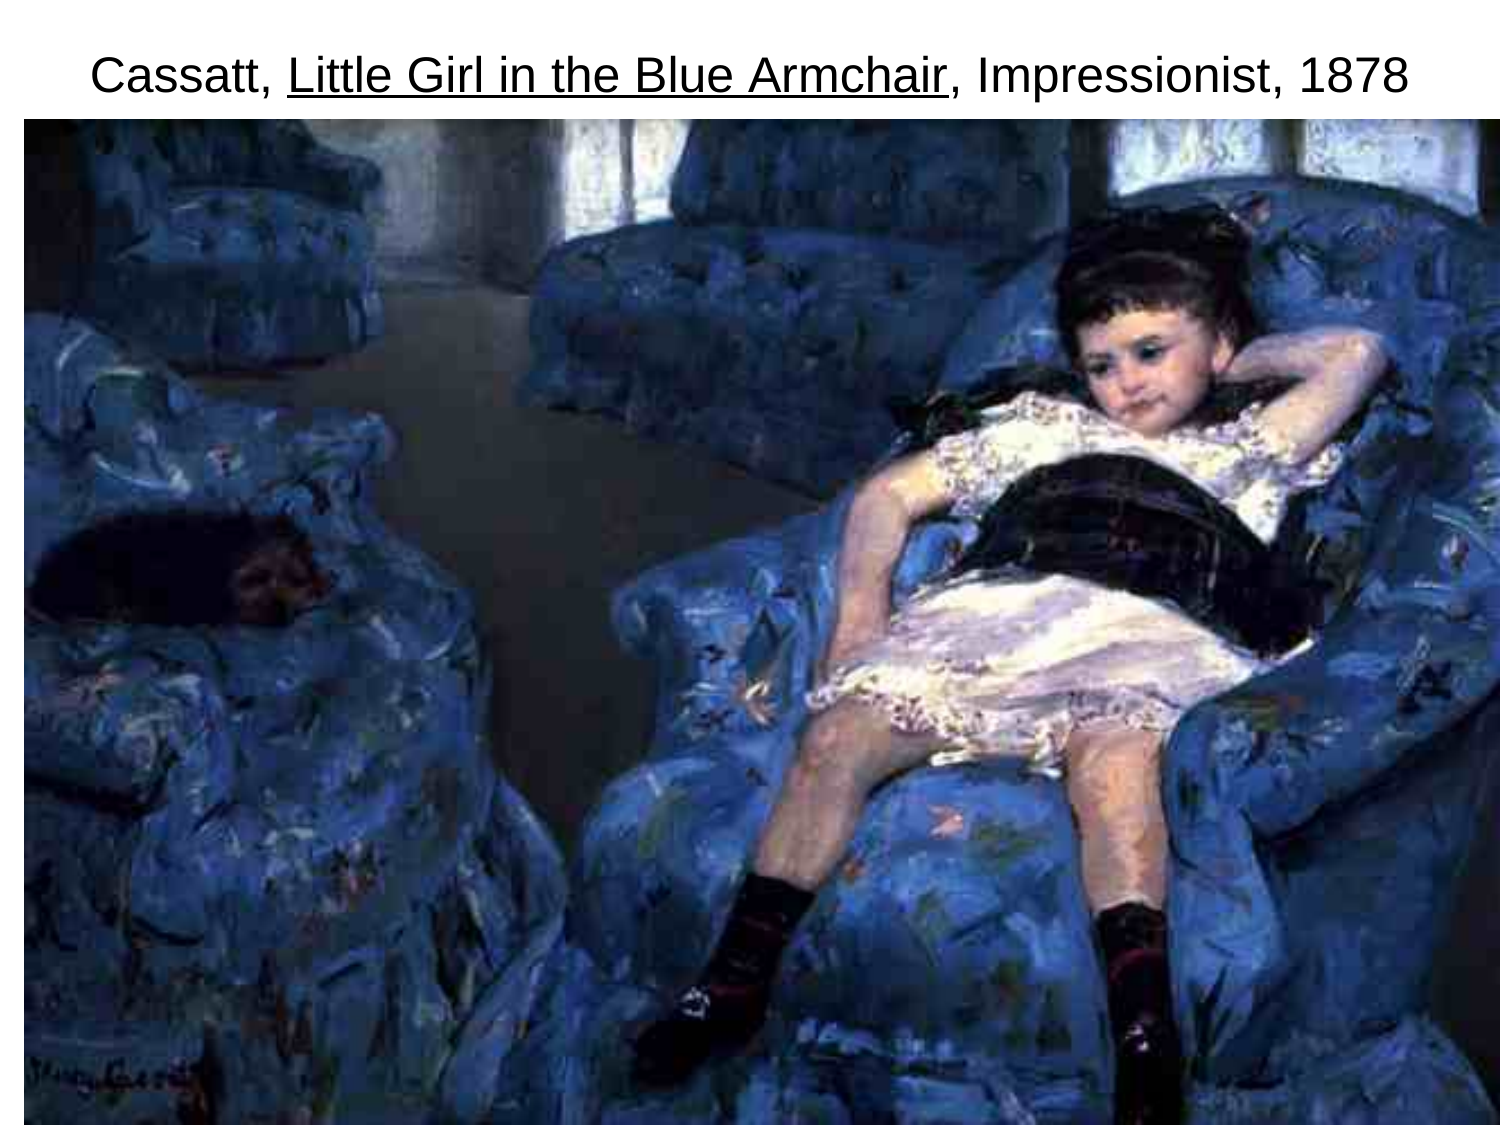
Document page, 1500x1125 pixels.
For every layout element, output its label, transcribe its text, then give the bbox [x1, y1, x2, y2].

title Cassatt, Little Girl in the Blue Armchair, Impressionist, 1878 [0, 12, 1500, 138]
picture [24, 119, 1500, 1125]
